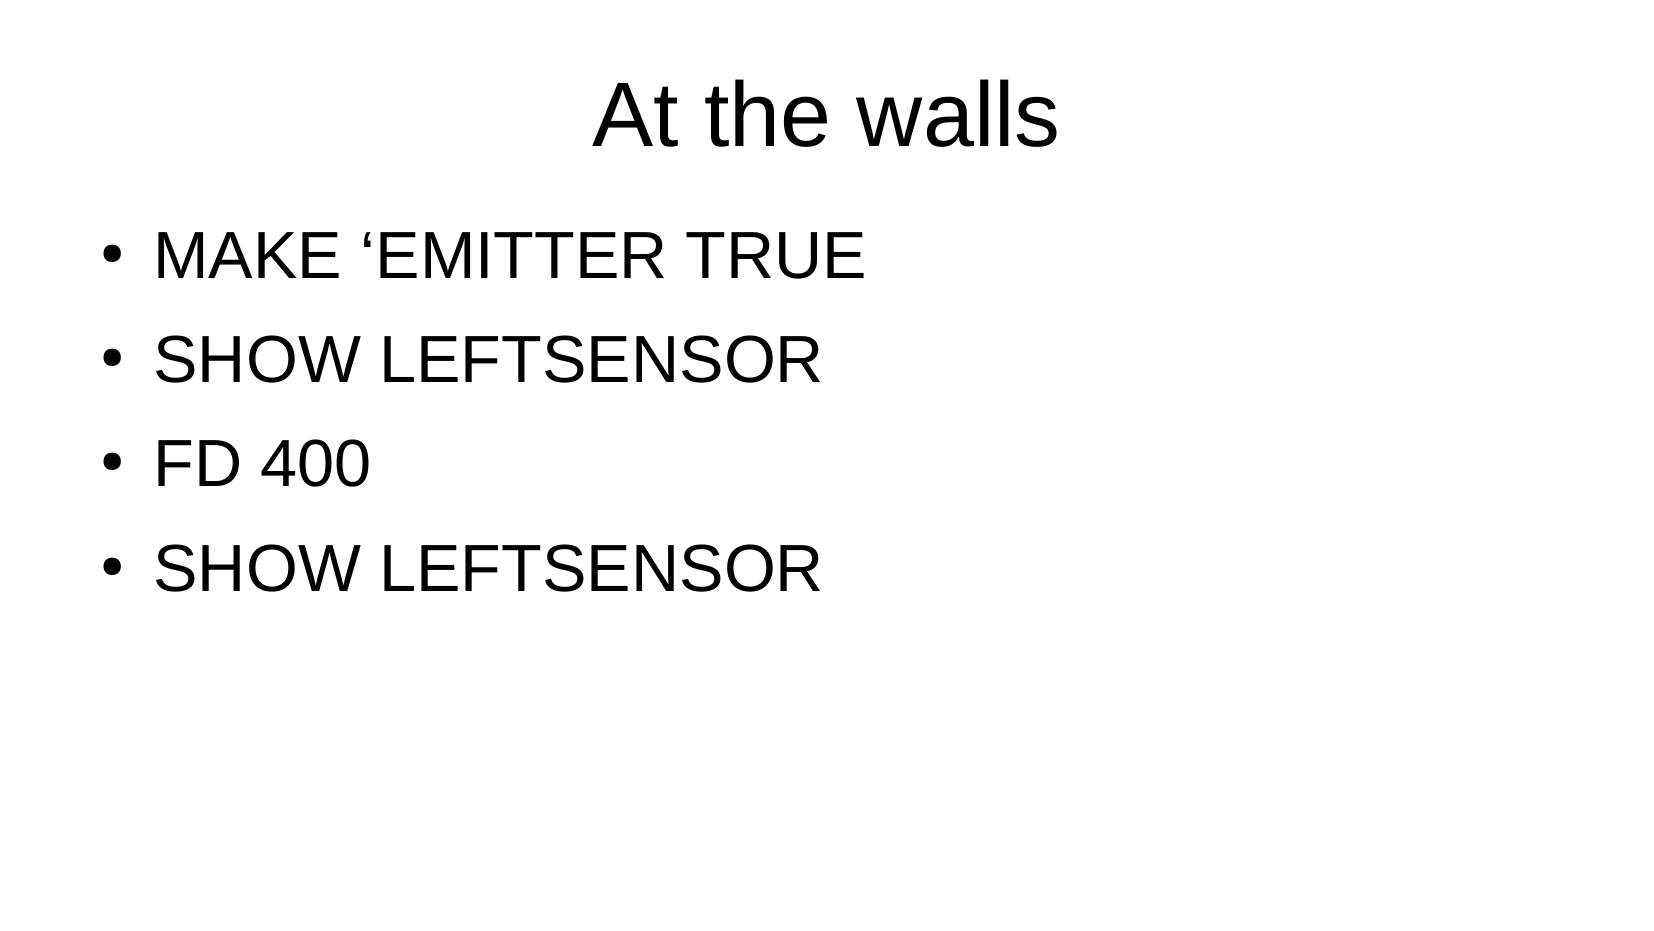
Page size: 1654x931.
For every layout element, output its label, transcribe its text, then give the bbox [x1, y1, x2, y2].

title At the walls [82, 37, 1571, 193]
list MAKE ‘EMITTER TRUE SHOW LEFTSENSOR FD 400 SHOW LEFTSENSOR [82, 217, 1571, 758]
